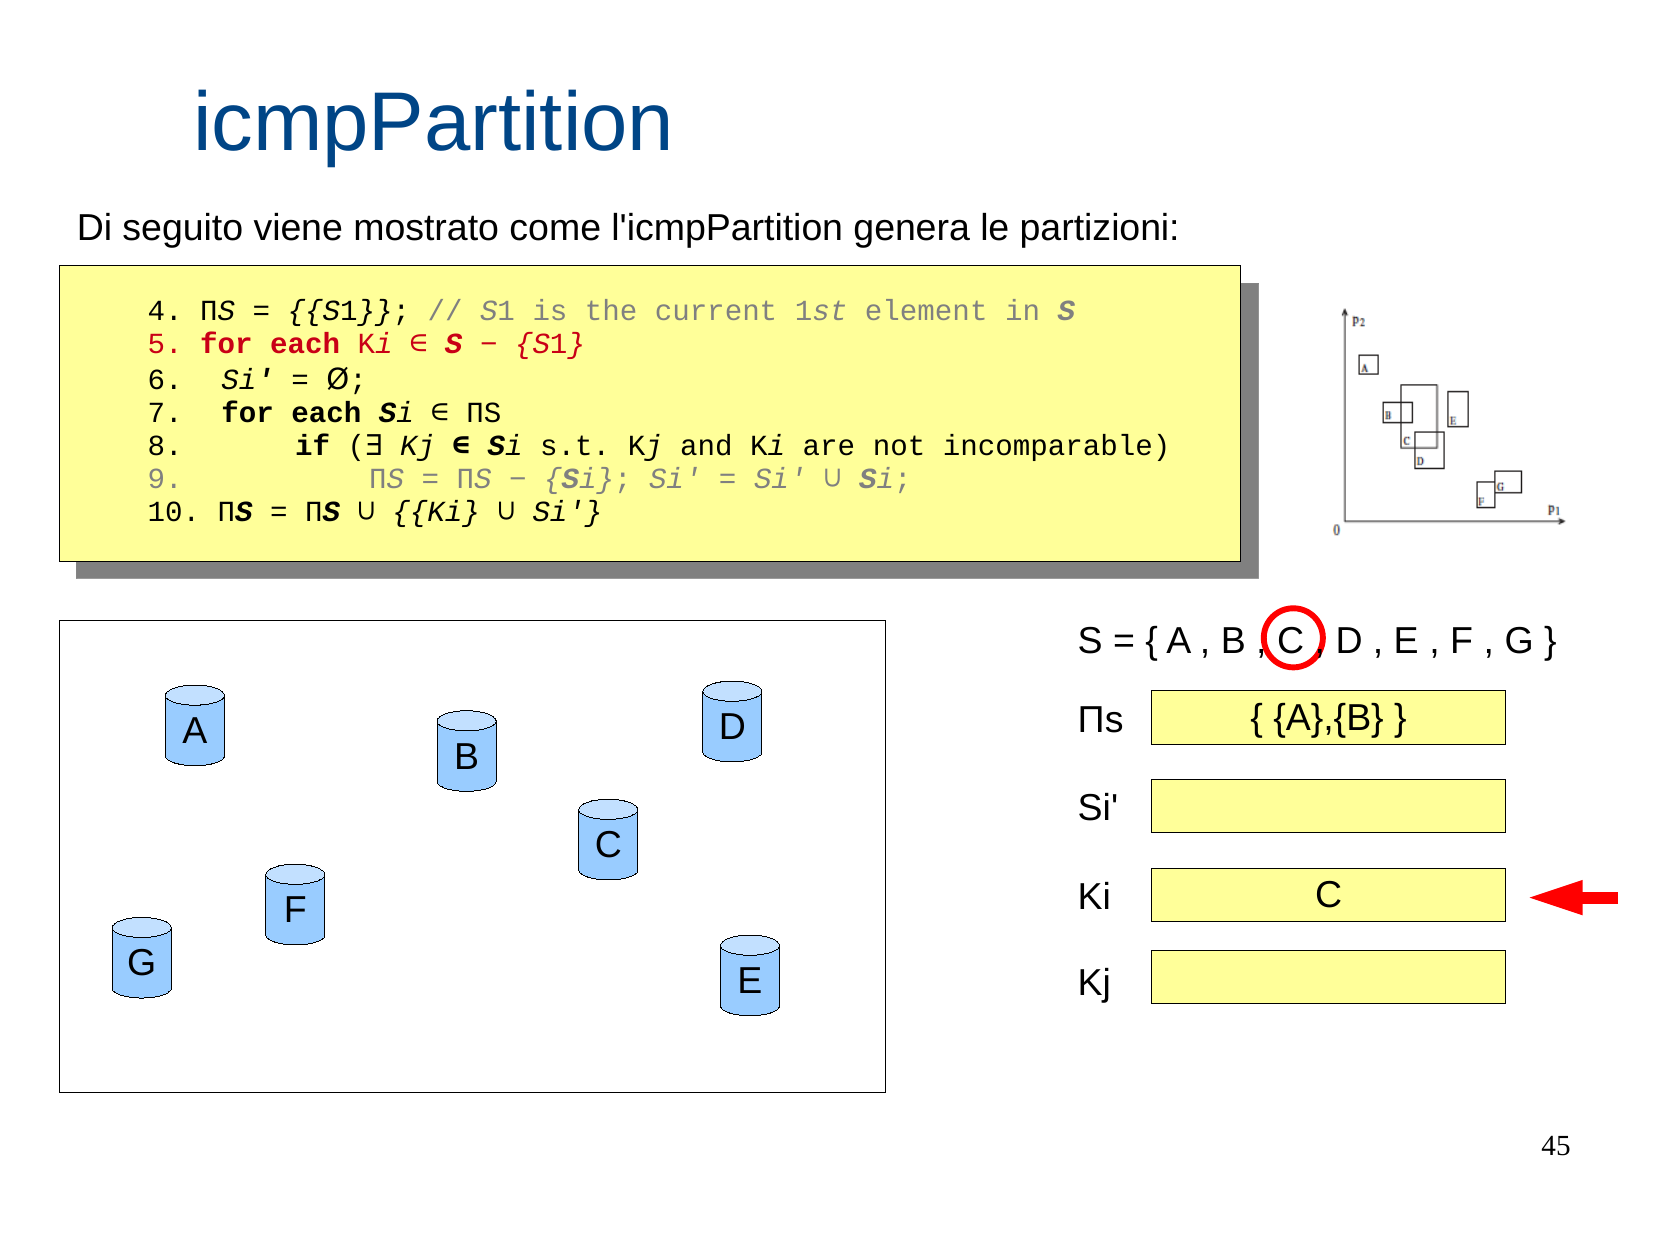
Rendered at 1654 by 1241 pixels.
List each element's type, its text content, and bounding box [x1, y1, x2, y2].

text_box C [112, 917, 172, 938]
title Creazione del grafo semplificato [578, 799, 638, 820]
text_box F [265, 876, 325, 945]
text_box D [165, 685, 225, 706]
text_box 4. ΠS = {{S1}}; // S1 is the current 1st element in S 5. for each Ki ∈ S − {S1} 6. Si' = Ø; 7. for each Si ∈ ΠS 8. if (∃ Kj ∈ Si s.t. Kj and Ki are not incomparable) 9. ΠS = ΠS − {Si}; Si' = Si' ∪ Si; 10. ΠS = ΠS ∪ {{Ki} ∪ Si'} [59, 265, 1241, 562]
text_box D [702, 692, 762, 762]
text_box C [1151, 868, 1506, 922]
text_box B [437, 722, 497, 792]
picture [1299, 290, 1625, 562]
text_box G [112, 929, 172, 999]
text_box { {A},{B} } [1151, 690, 1506, 745]
text_box C [578, 811, 638, 880]
text_box Πs [1062, 690, 1152, 748]
text_box B [702, 681, 762, 702]
text_box [1151, 779, 1506, 833]
text_box E [720, 935, 780, 956]
title icmpPartition [193, 33, 1567, 210]
text_box Ki [1062, 868, 1152, 925]
text_box S = { A , B , C , D , E , F , G } [1062, 611, 1571, 669]
text_box Kj [1062, 954, 1152, 1012]
text_box [1151, 950, 1506, 1004]
text_box Si' [1062, 779, 1152, 837]
text_box E [720, 947, 780, 1016]
text_box A [165, 697, 225, 766]
list Di seguito viene mostrato come l'icmpPartition genera le partizioni: [59, 206, 1388, 254]
text_box D [437, 710, 497, 731]
